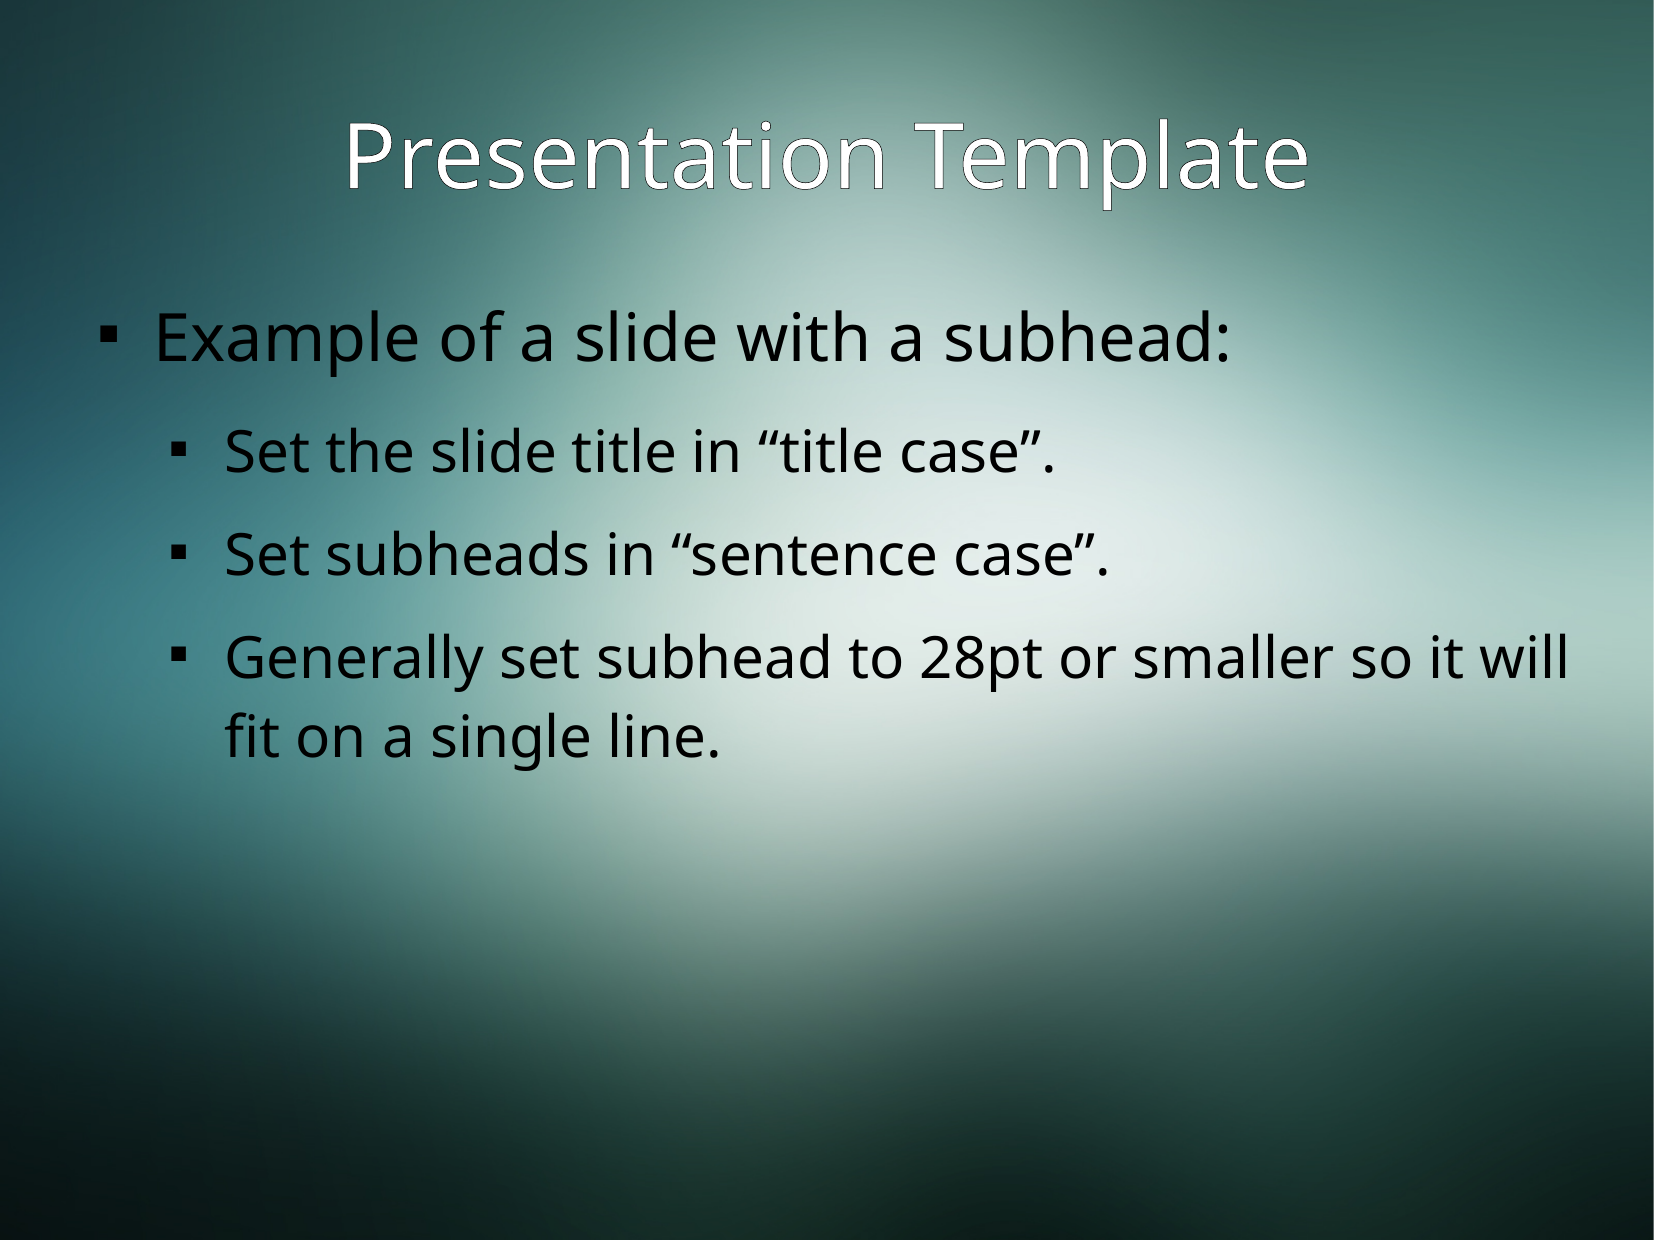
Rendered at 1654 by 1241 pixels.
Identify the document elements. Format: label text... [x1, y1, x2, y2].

list Example of a slide with a subhead: Set the slide title in “title case”. Set subheads in “sentence case”. Generally set subhead to 28pt or smaller so it will fit on a single line. [82, 290, 1571, 1109]
picture [0, 0, 1654, 1240]
title Presentation Template [82, 49, 1571, 257]
